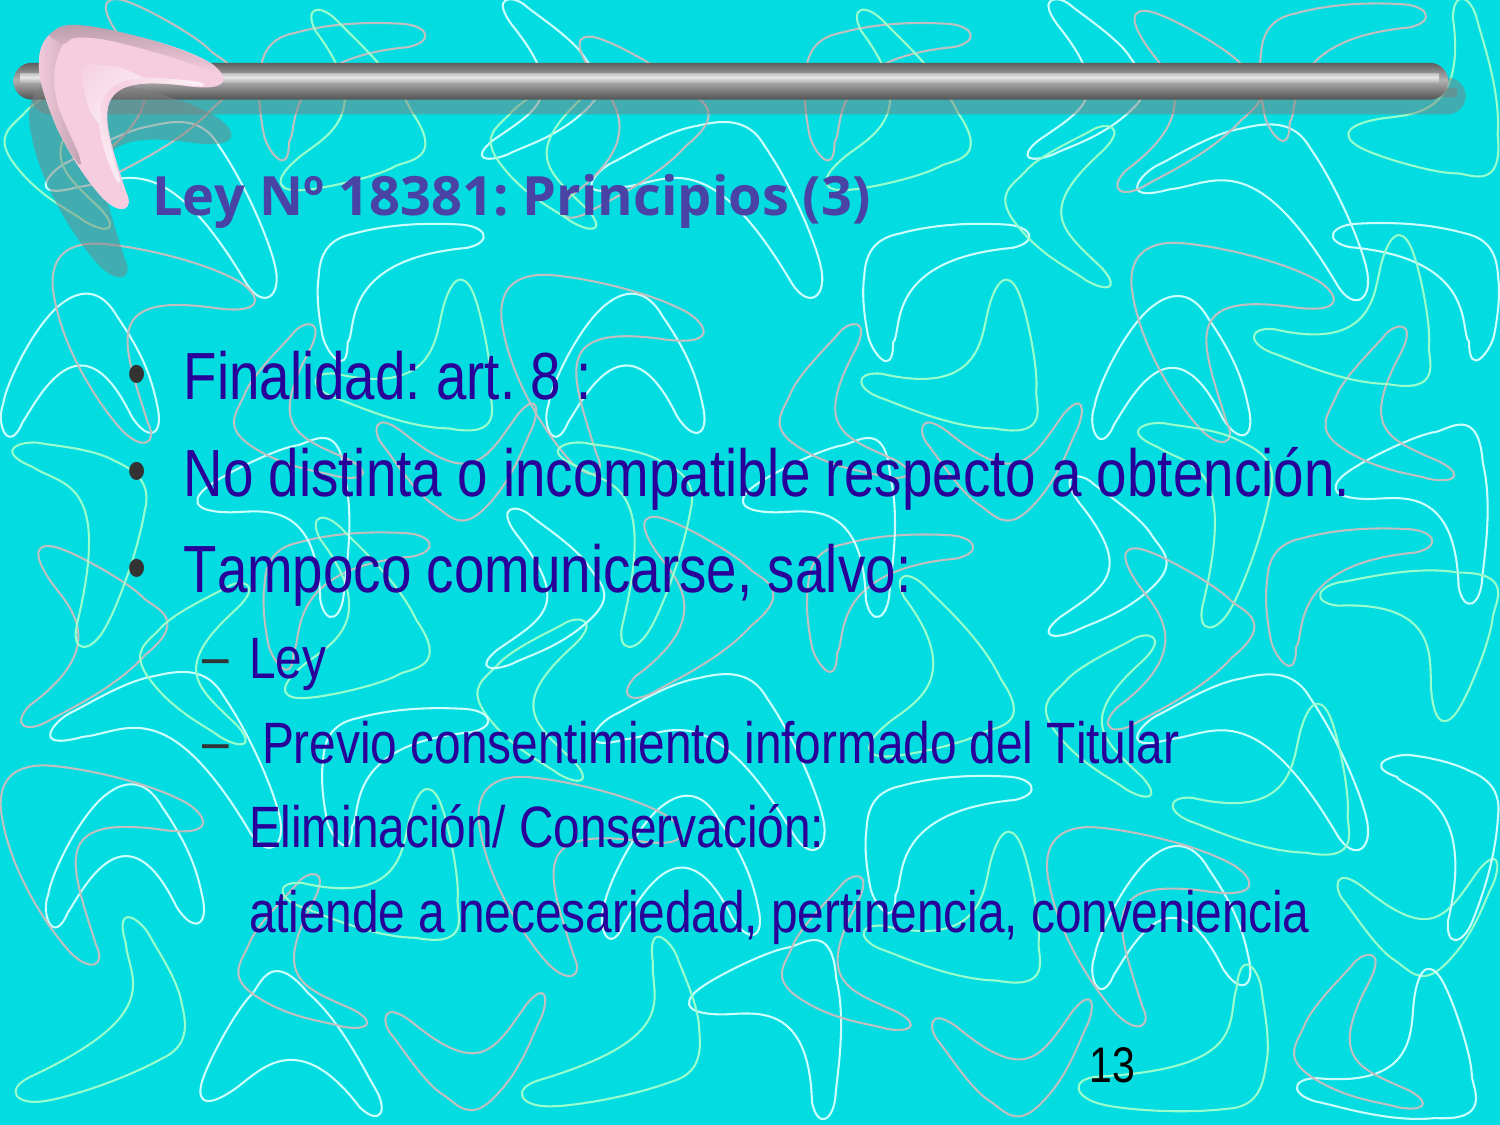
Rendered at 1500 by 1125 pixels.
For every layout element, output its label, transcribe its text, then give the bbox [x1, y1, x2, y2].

title Ley Nº 18381: Principios (3) [137, 99, 1388, 288]
list Finalidad: art. 8 : No distinta o incompatible respecto a obtención. Tampoco comunicarse, salvo: Ley Previo consentimiento informado del Titular Eliminación/ Conservación: atiende a necesariedad, pertinencia, conveniencia [112, 324, 1388, 978]
